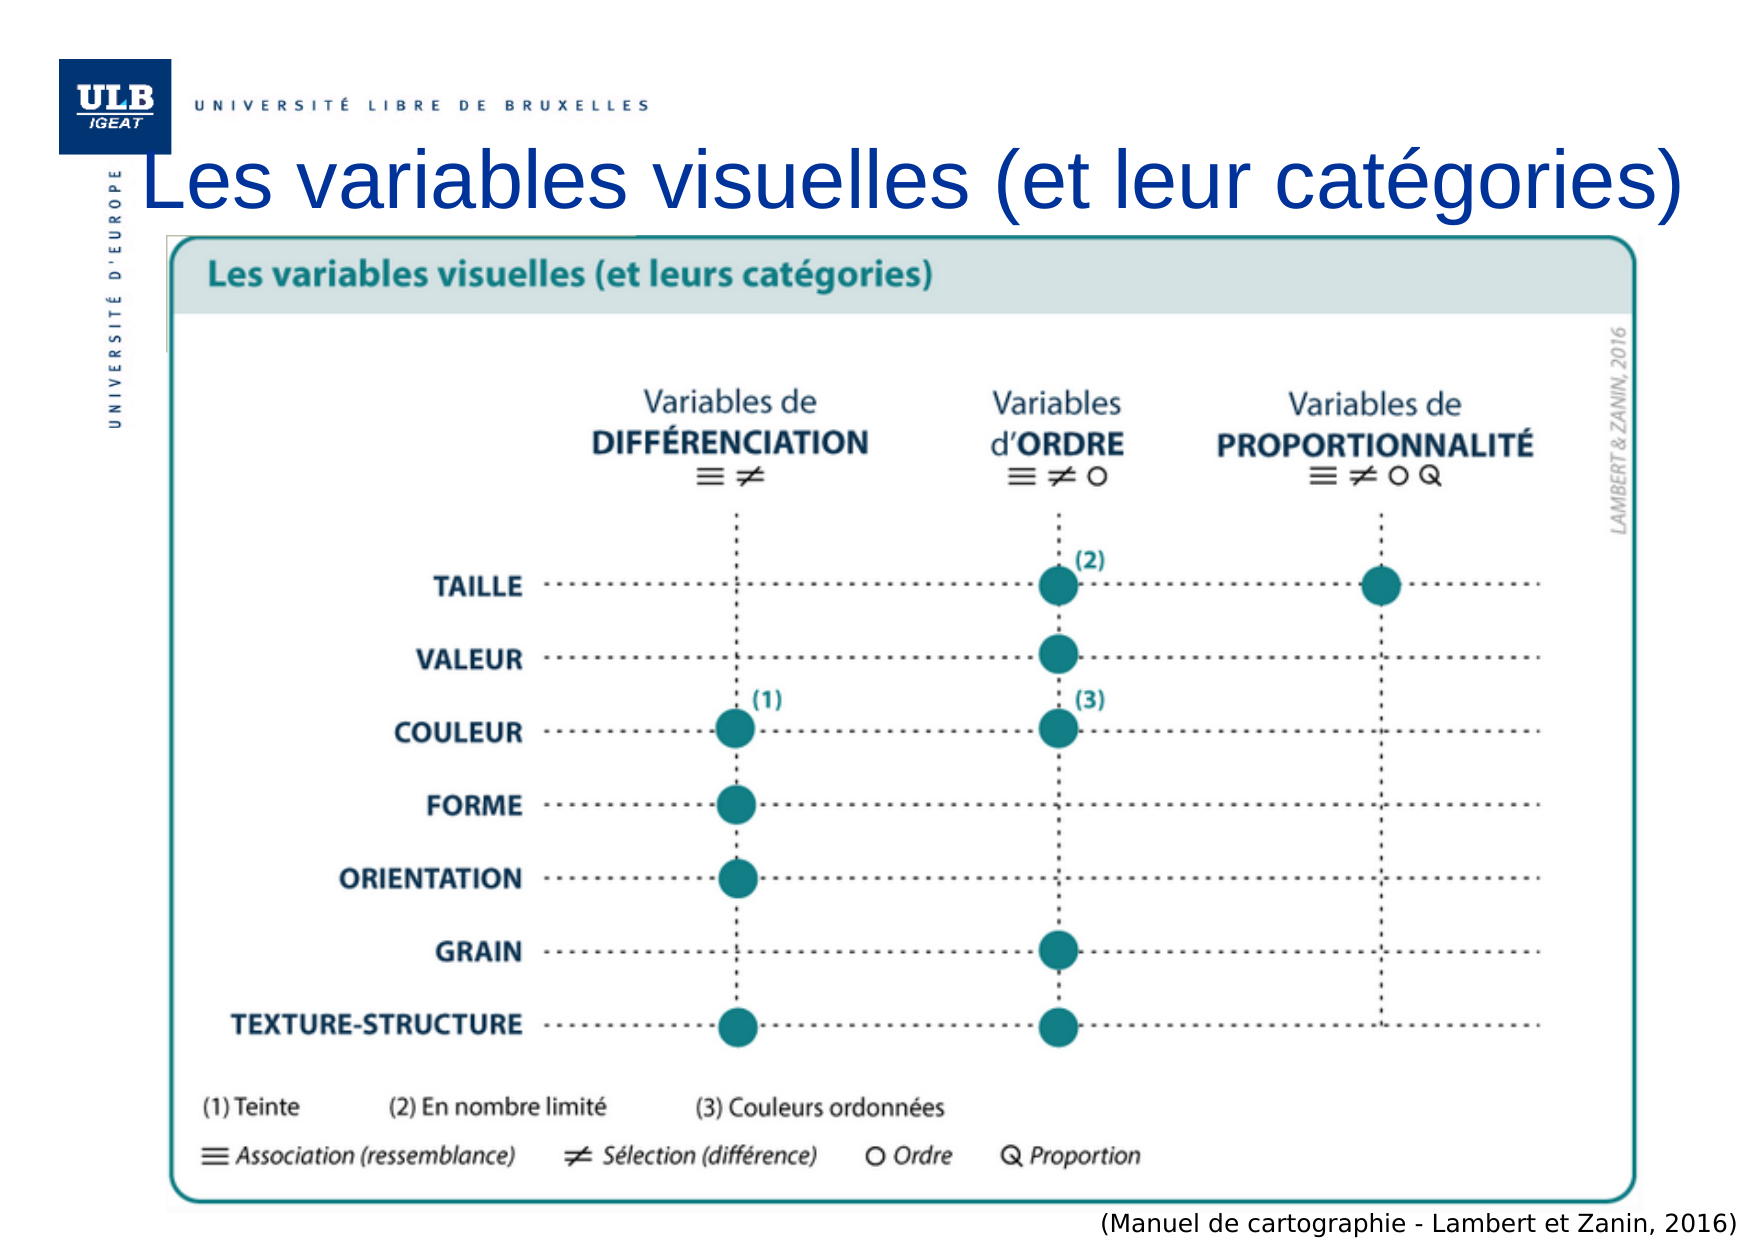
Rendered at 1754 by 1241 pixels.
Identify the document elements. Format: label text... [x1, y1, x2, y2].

text_box (Manuel de cartographie - Lambert et Zanin, 2016) [1076, 1201, 1754, 1241]
picture [59, 59, 1695, 1213]
title Les variables visuelles (et leur catégories) [132, 98, 1695, 271]
